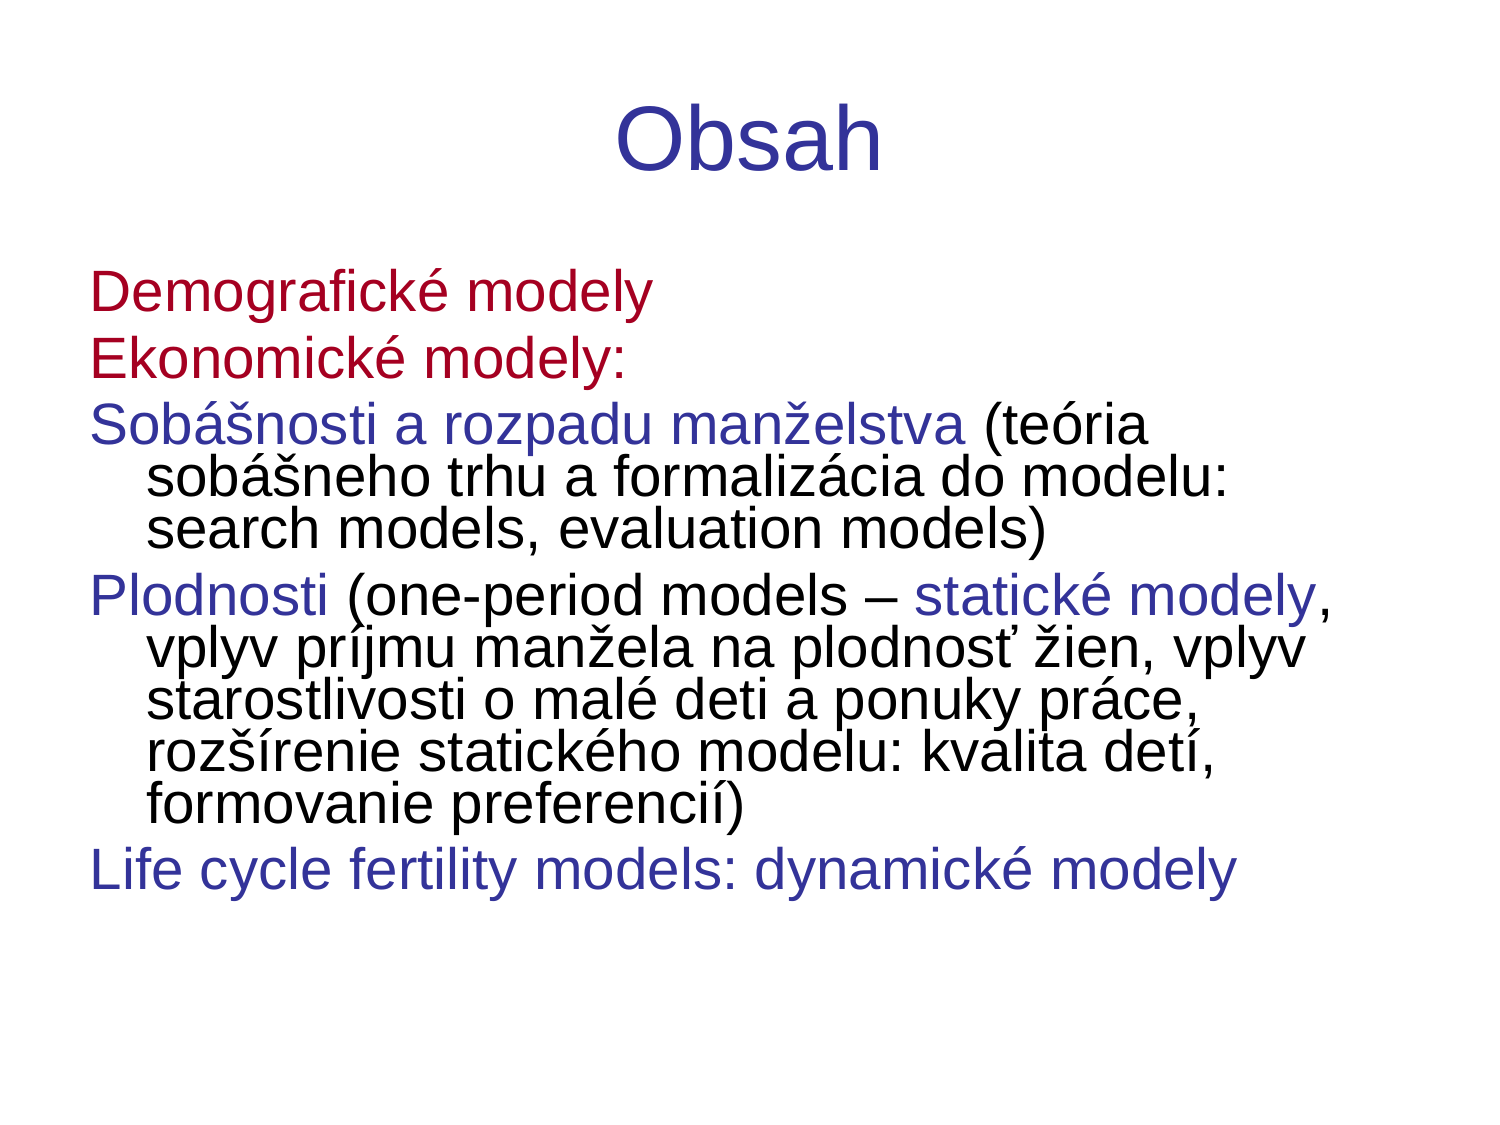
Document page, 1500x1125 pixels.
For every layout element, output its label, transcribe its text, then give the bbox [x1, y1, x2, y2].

title Obsah [75, 45, 1426, 233]
list Demografické modely Ekonomické modely: Sobášnosti a rozpadu manželstva (teória sobášneho trhu a formalizácia do modelu: search models, evaluation models) Plodnosti (one-period models – statické modely, vplyv príjmu manžela na plodnosť žien, vplyv starostlivosti o malé deti a ponuky práce, rozšírenie statického modelu: kvalita detí, formovanie preferencií) Life cycle fertility models: dynamické modely [75, 262, 1426, 1006]
